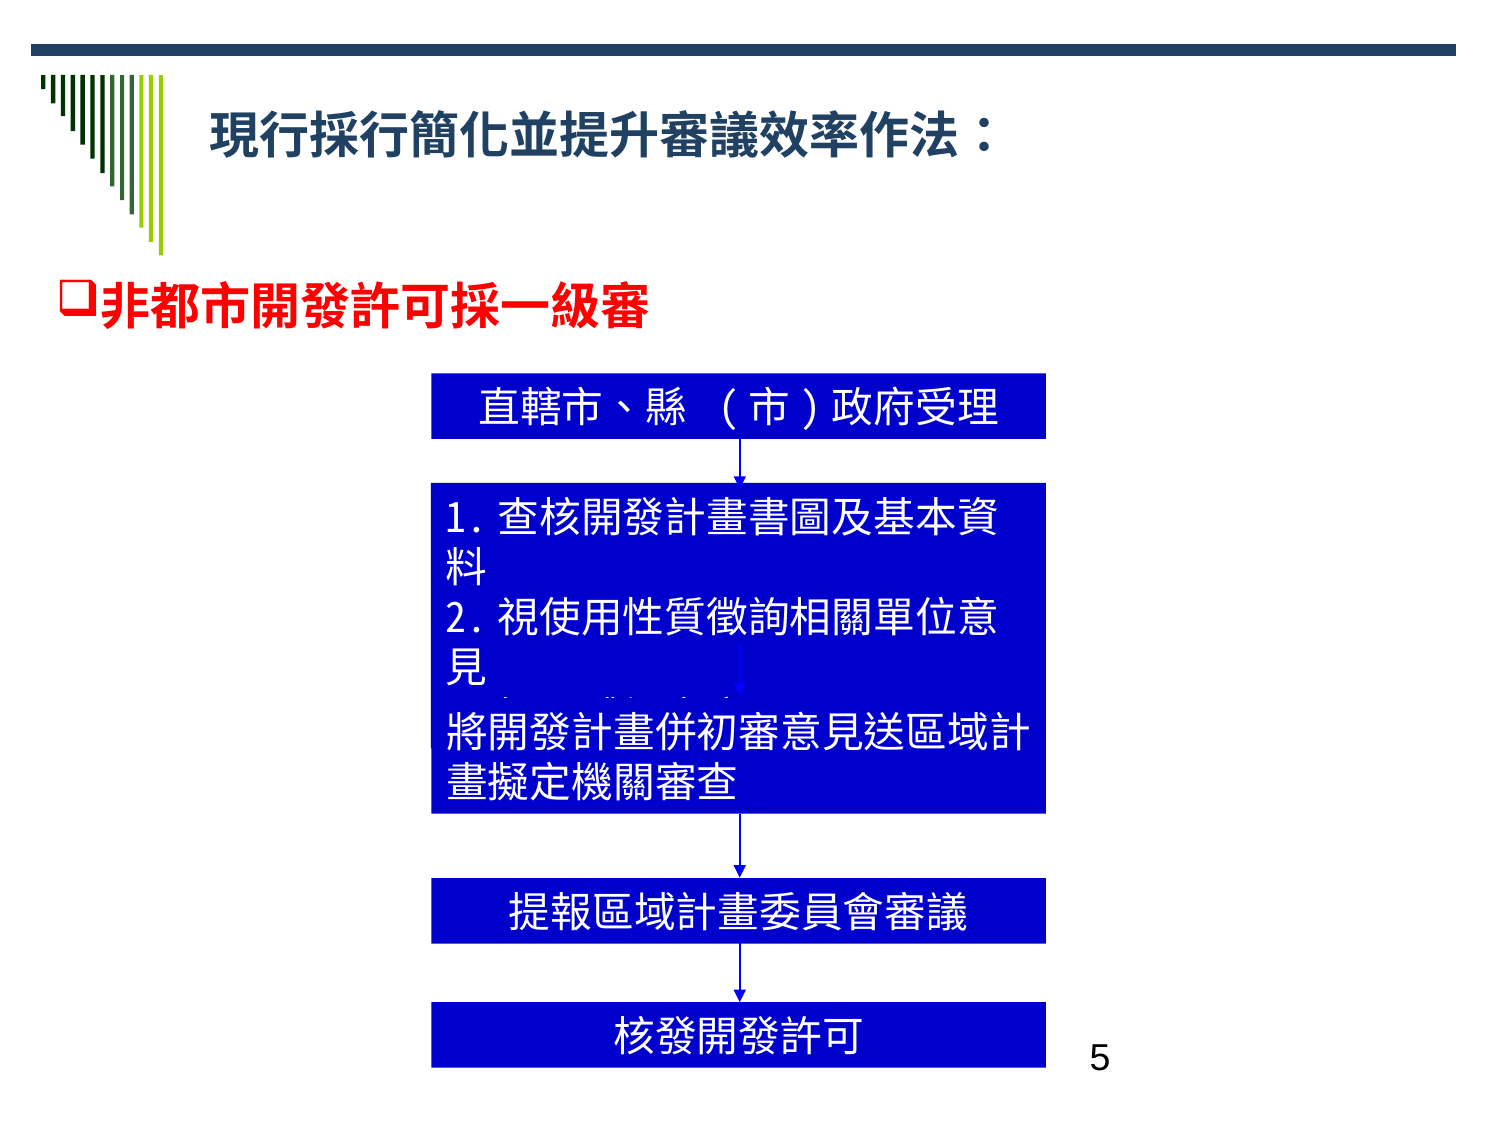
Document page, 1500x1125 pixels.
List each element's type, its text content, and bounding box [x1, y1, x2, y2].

text_box 將開發計畫併初審意見送區域計畫擬定機關審查 [431, 698, 1046, 814]
text_box 提報區域計畫委員會審議 [431, 878, 1046, 944]
text_box 直轄市、縣 (市)政府受理 [431, 373, 1046, 439]
text_box 核發開發許可 [431, 1002, 1046, 1068]
text_box 現行採行簡化並提升審議效率作法： [194, 96, 1447, 172]
text_box 1.查核開發計畫書圖及基本資料 2.視使用性質徵詢相關單位意見 3.提具體初審意見 [430, 482, 1046, 749]
text_box 非都市開發許可採一級審 [41, 266, 677, 343]
